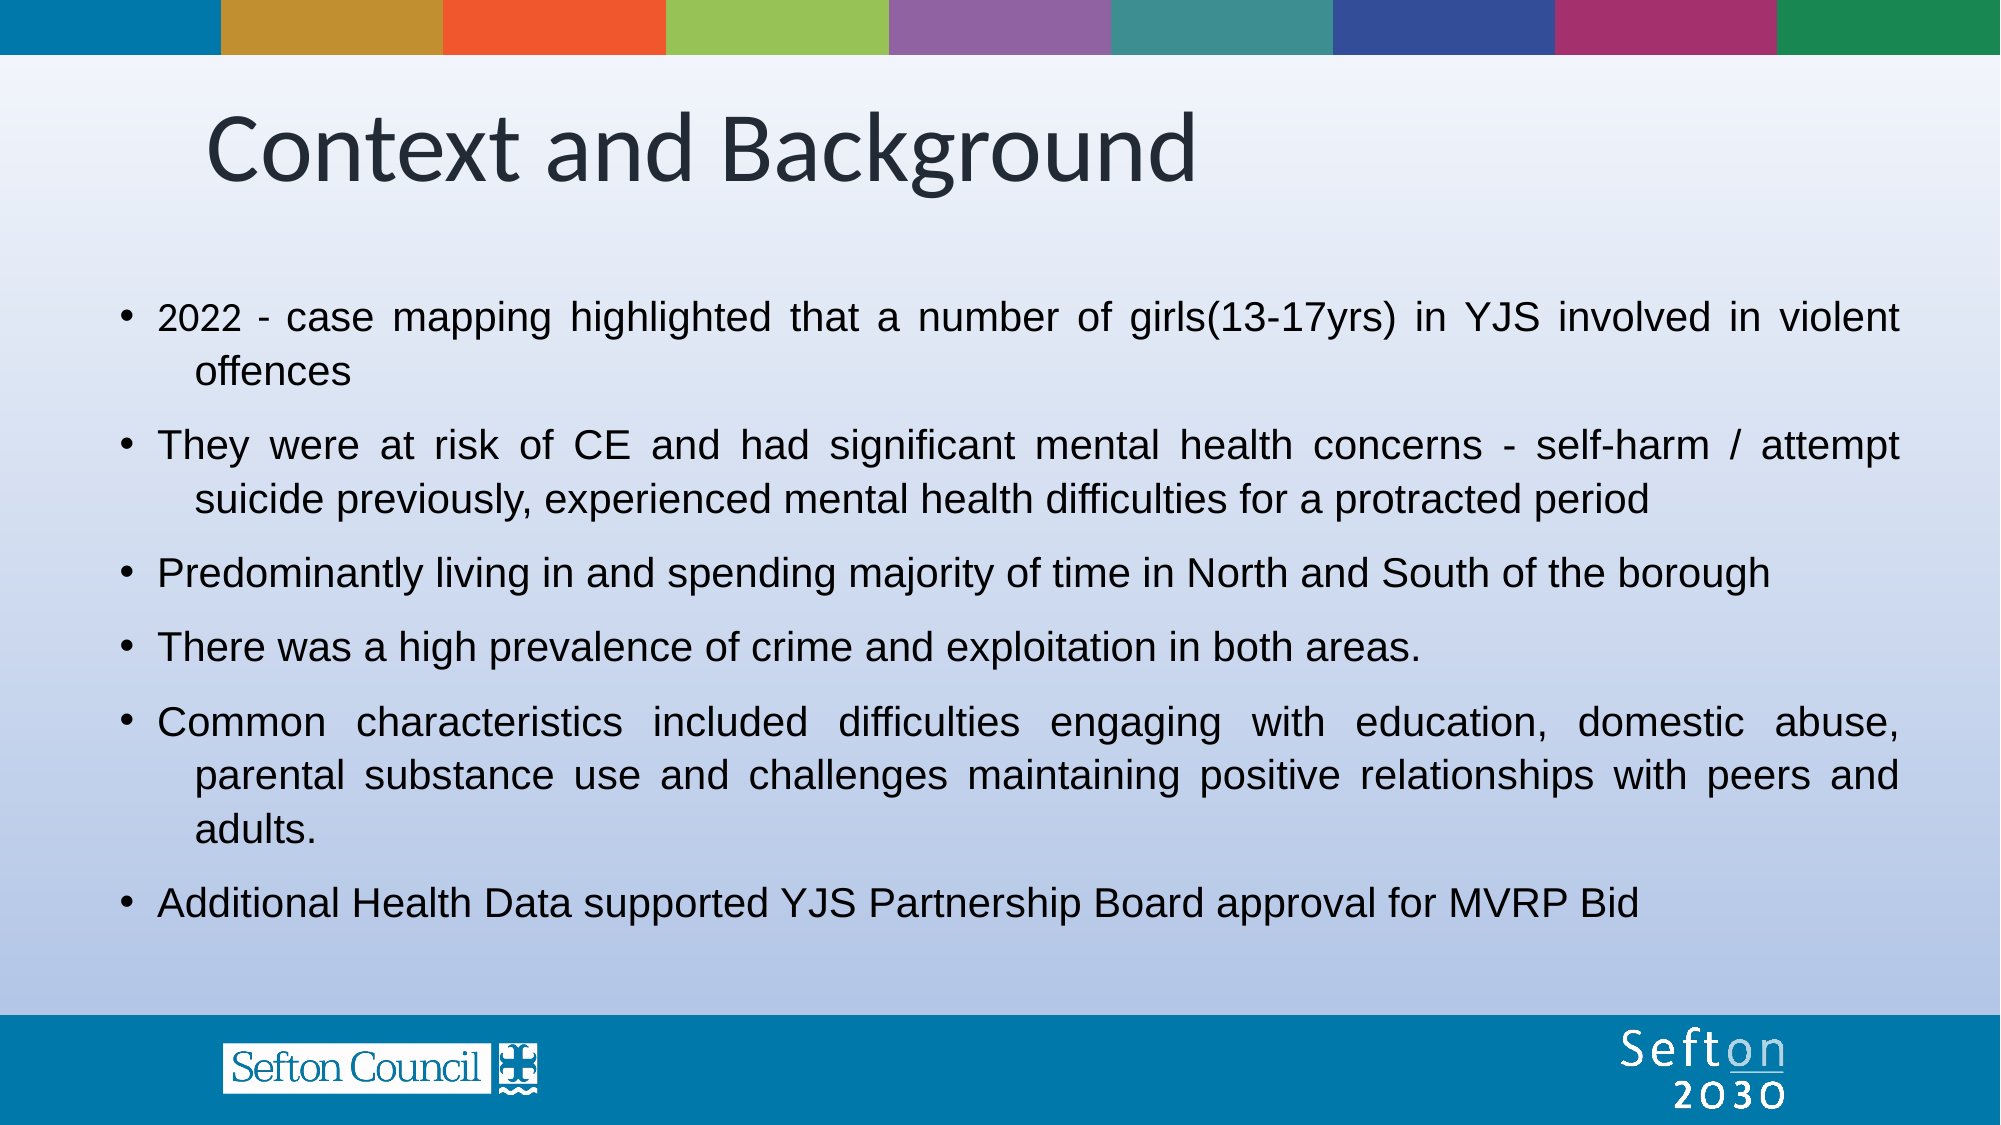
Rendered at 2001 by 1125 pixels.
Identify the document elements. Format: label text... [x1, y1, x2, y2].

title Context and Background [191, 62, 1748, 236]
text_box 2022 - case mapping highlighted that a number of girls(13-17yrs) in YJS involved in violent offences They were at risk of CE and had significant mental health concerns - self-harm / attempt suicide previously, experienced mental health difficulties for a protracted period Predominantly living in and spending majority of time in North and South of the borough There was a high prevalence of crime and exploitation in both areas. Common characteristics included difficulties engaging with education, domestic abuse, parental substance use and challenges maintaining positive relationships with peers and adults. Additional Health Data supported YJS Partnership Board approval for MVRP Bid [104, 279, 1919, 1022]
